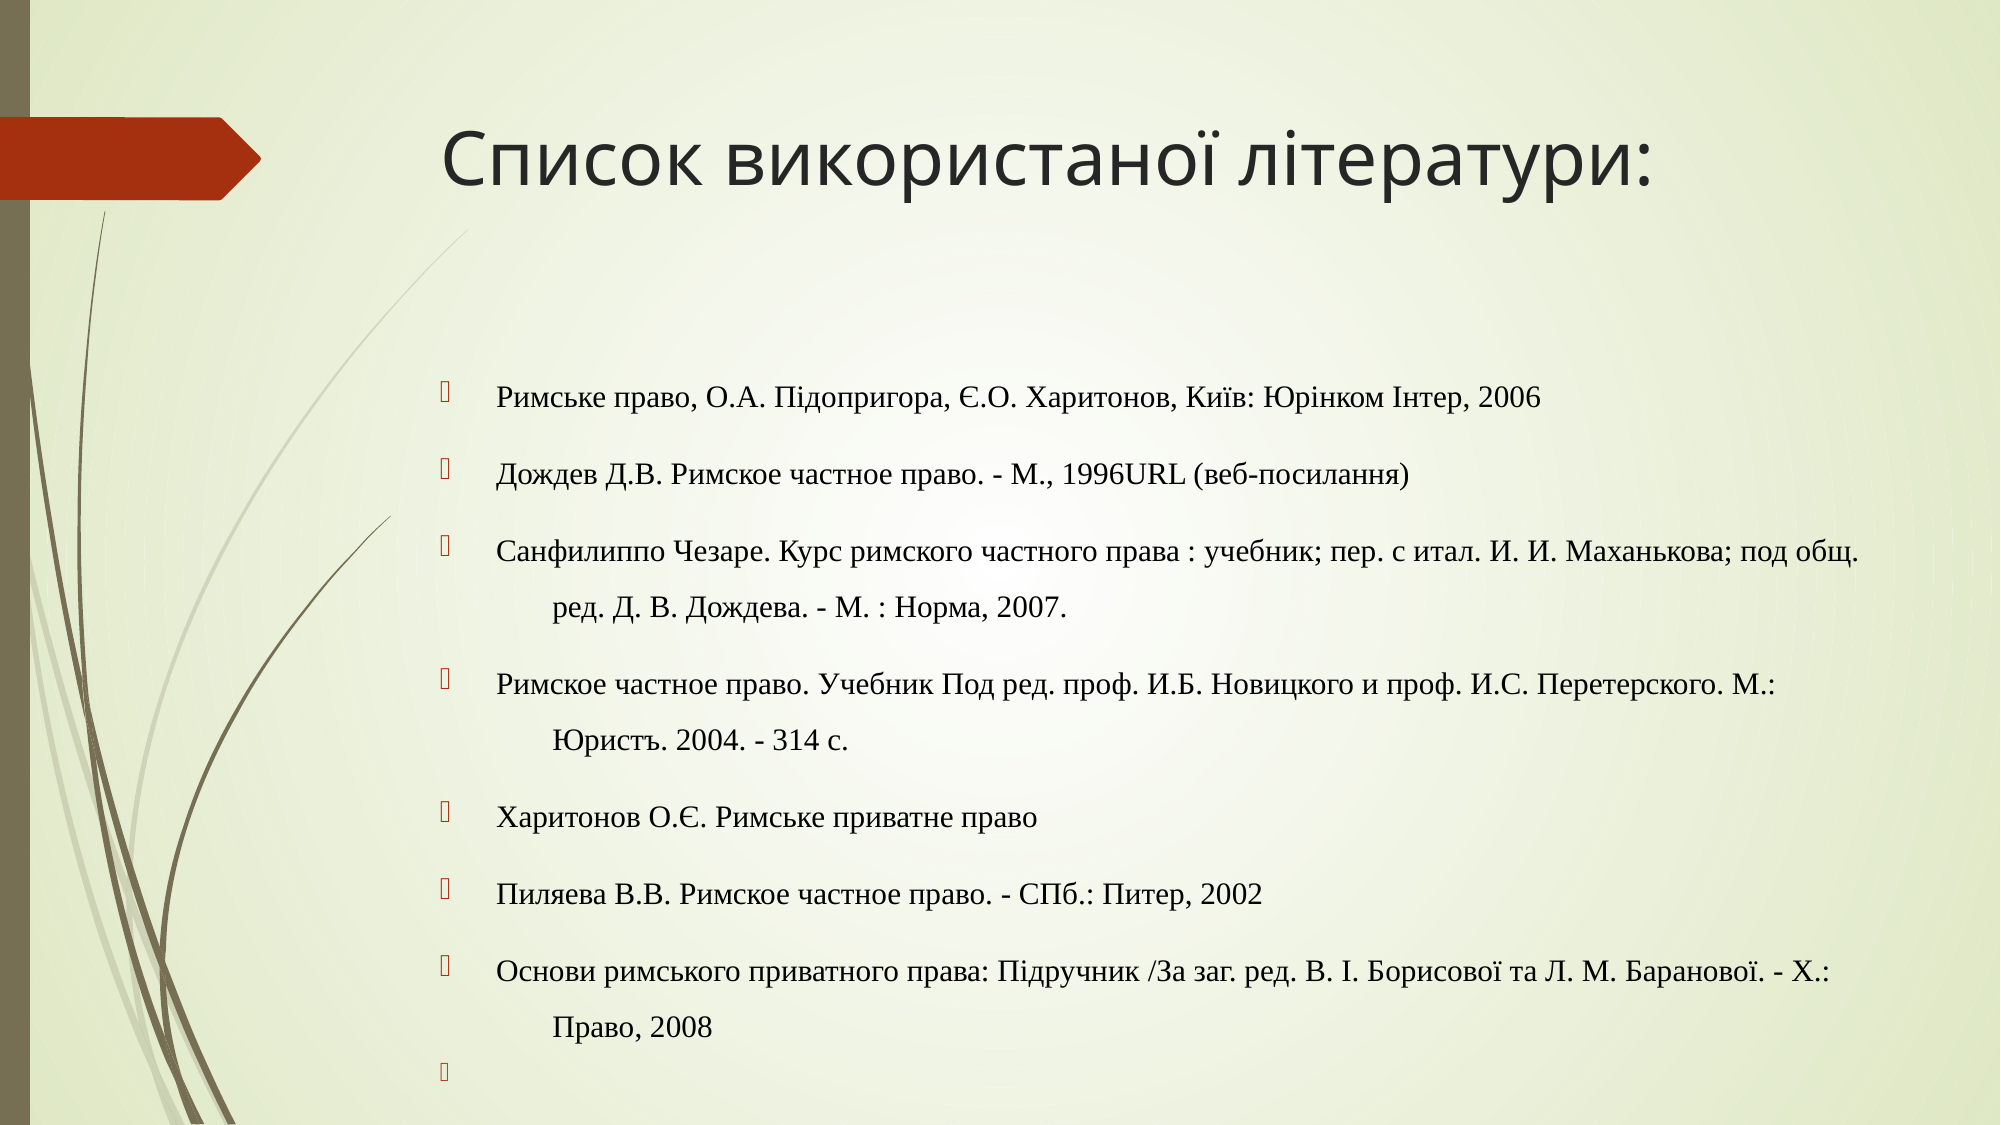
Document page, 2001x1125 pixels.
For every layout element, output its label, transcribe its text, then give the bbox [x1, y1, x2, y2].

list Римське право, О.А. Підопригора, Є.О. Харитонов, Київ: Юрінком Інтер, 2006 Дождев Д.В. Римское частное право. - М., 1996URL (веб-посилання) Санфилиппо Чезаре. Курс римского частного права : учебник; пер. с итал. И. И. Маханькова; под общ. ред. Д. В. Дождева. - М. : Норма, 2007. Римское частное право. Учебник Под ред. проф. И.Б. Новицкого и проф. И.С. Перетерского. М.: Юристъ. 2004. - 314 с. Харитонов О.Є. Римське приватне право Пиляева В.В. Римское частное право. - СПб.: Питер, 2002 Основи римського приватного права: Підручник /За заг. ред. В. І. Борисової та Л. М. Баранової. - Х.: Право, 2008 [424, 350, 1888, 1107]
title Список використаної літератури: [425, 102, 1888, 313]
